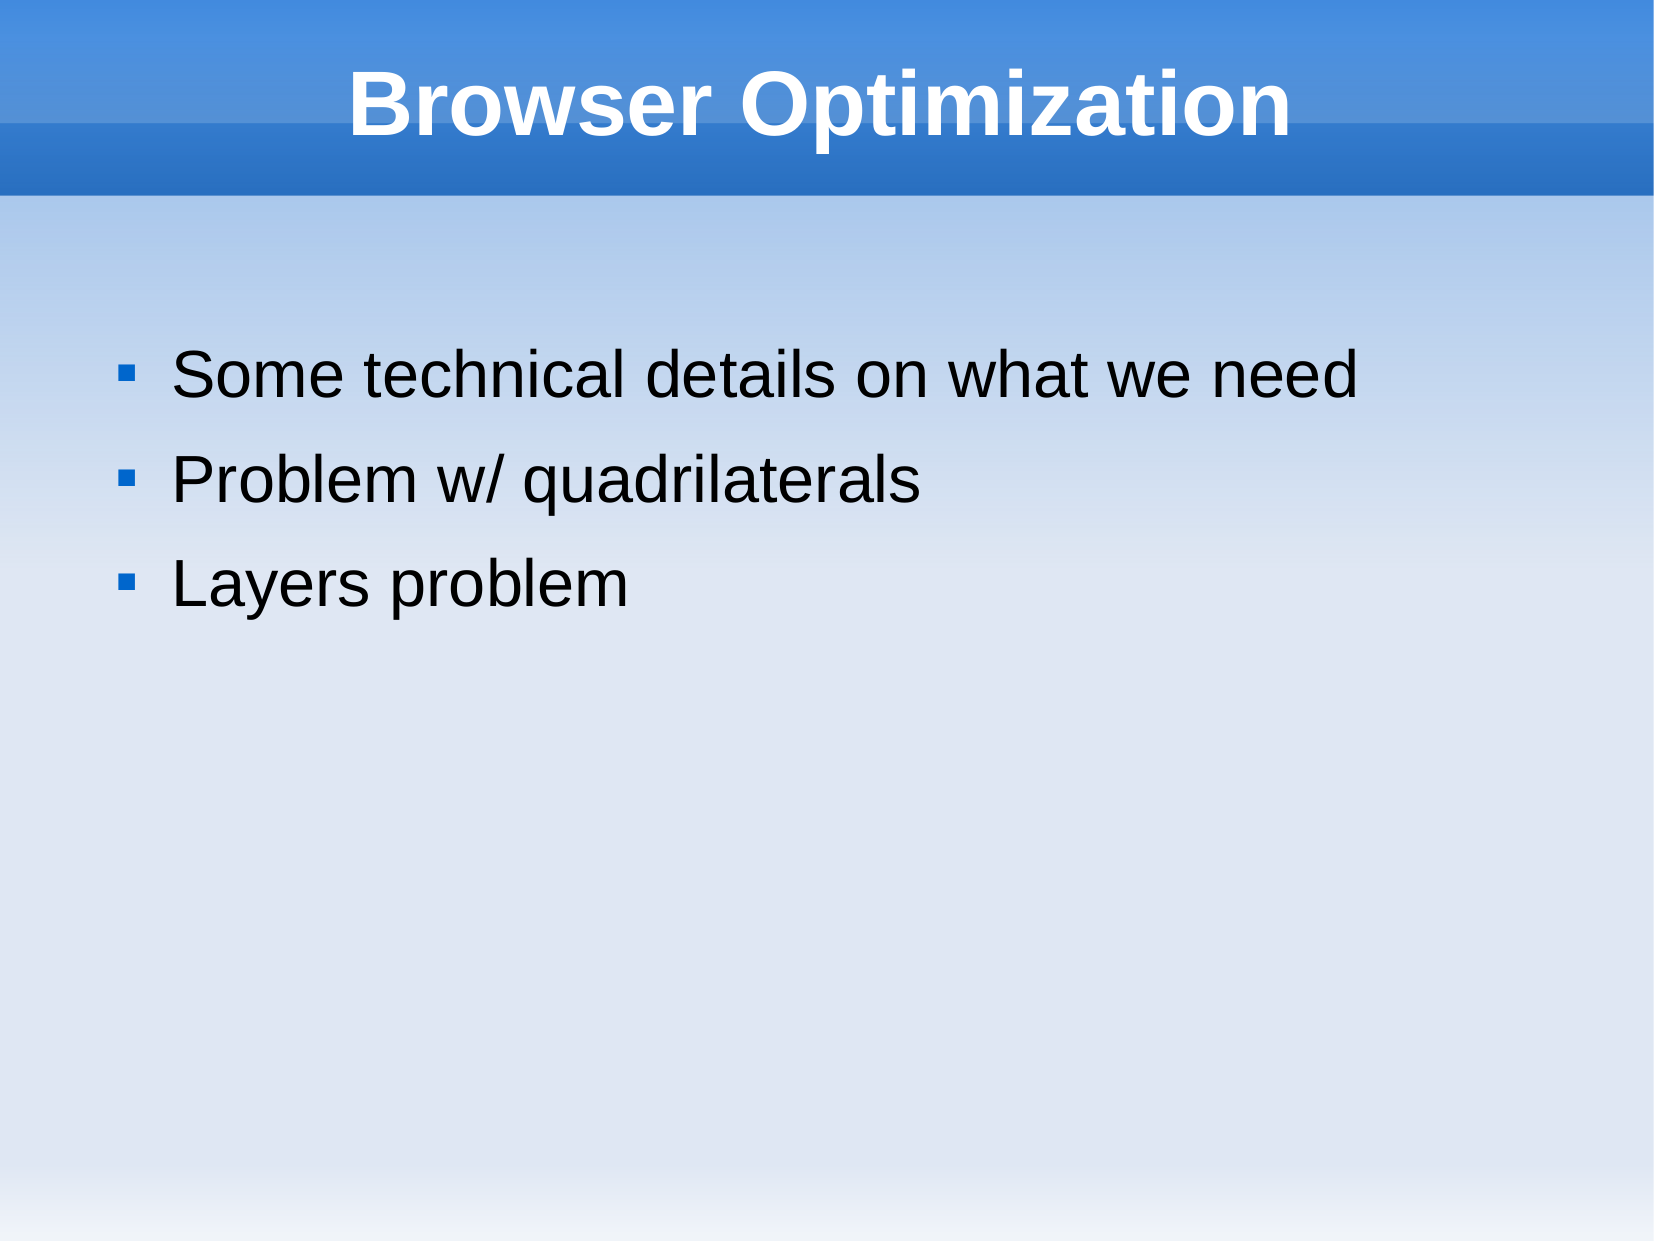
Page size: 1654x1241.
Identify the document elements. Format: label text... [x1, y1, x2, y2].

picture [0, 0, 1654, 1241]
title Browser Optimization [76, 0, 1565, 208]
list Some technical details on what we need Problem w/ quadrilaterals Layers problem [82, 337, 1571, 1241]
